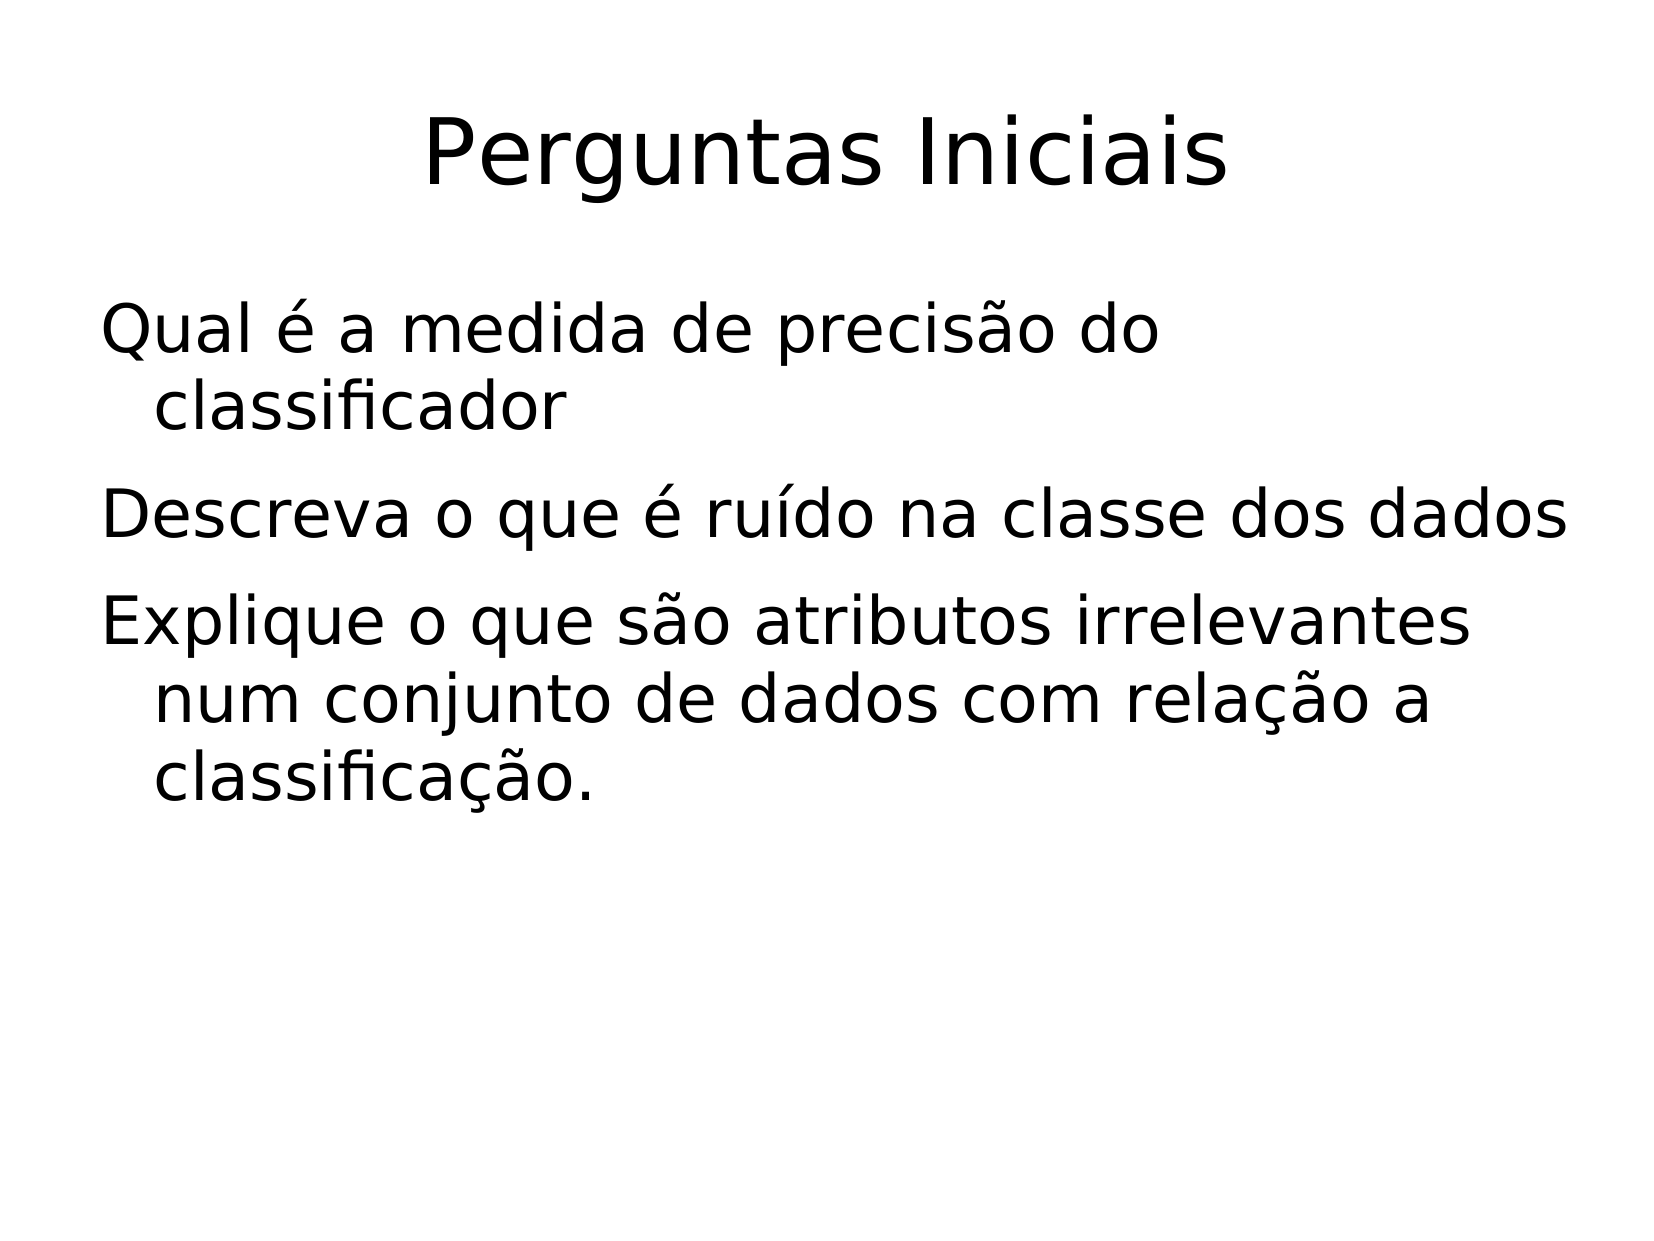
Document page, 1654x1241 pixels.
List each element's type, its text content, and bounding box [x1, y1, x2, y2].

list Qual é a medida de precisão do classificador Descreva o que é ruído na classe dos dados Explique o que são atributos irrelevantes num conjunto de dados com relação a classificação. [82, 290, 1571, 1094]
title Perguntas Iniciais [82, 56, 1571, 250]
